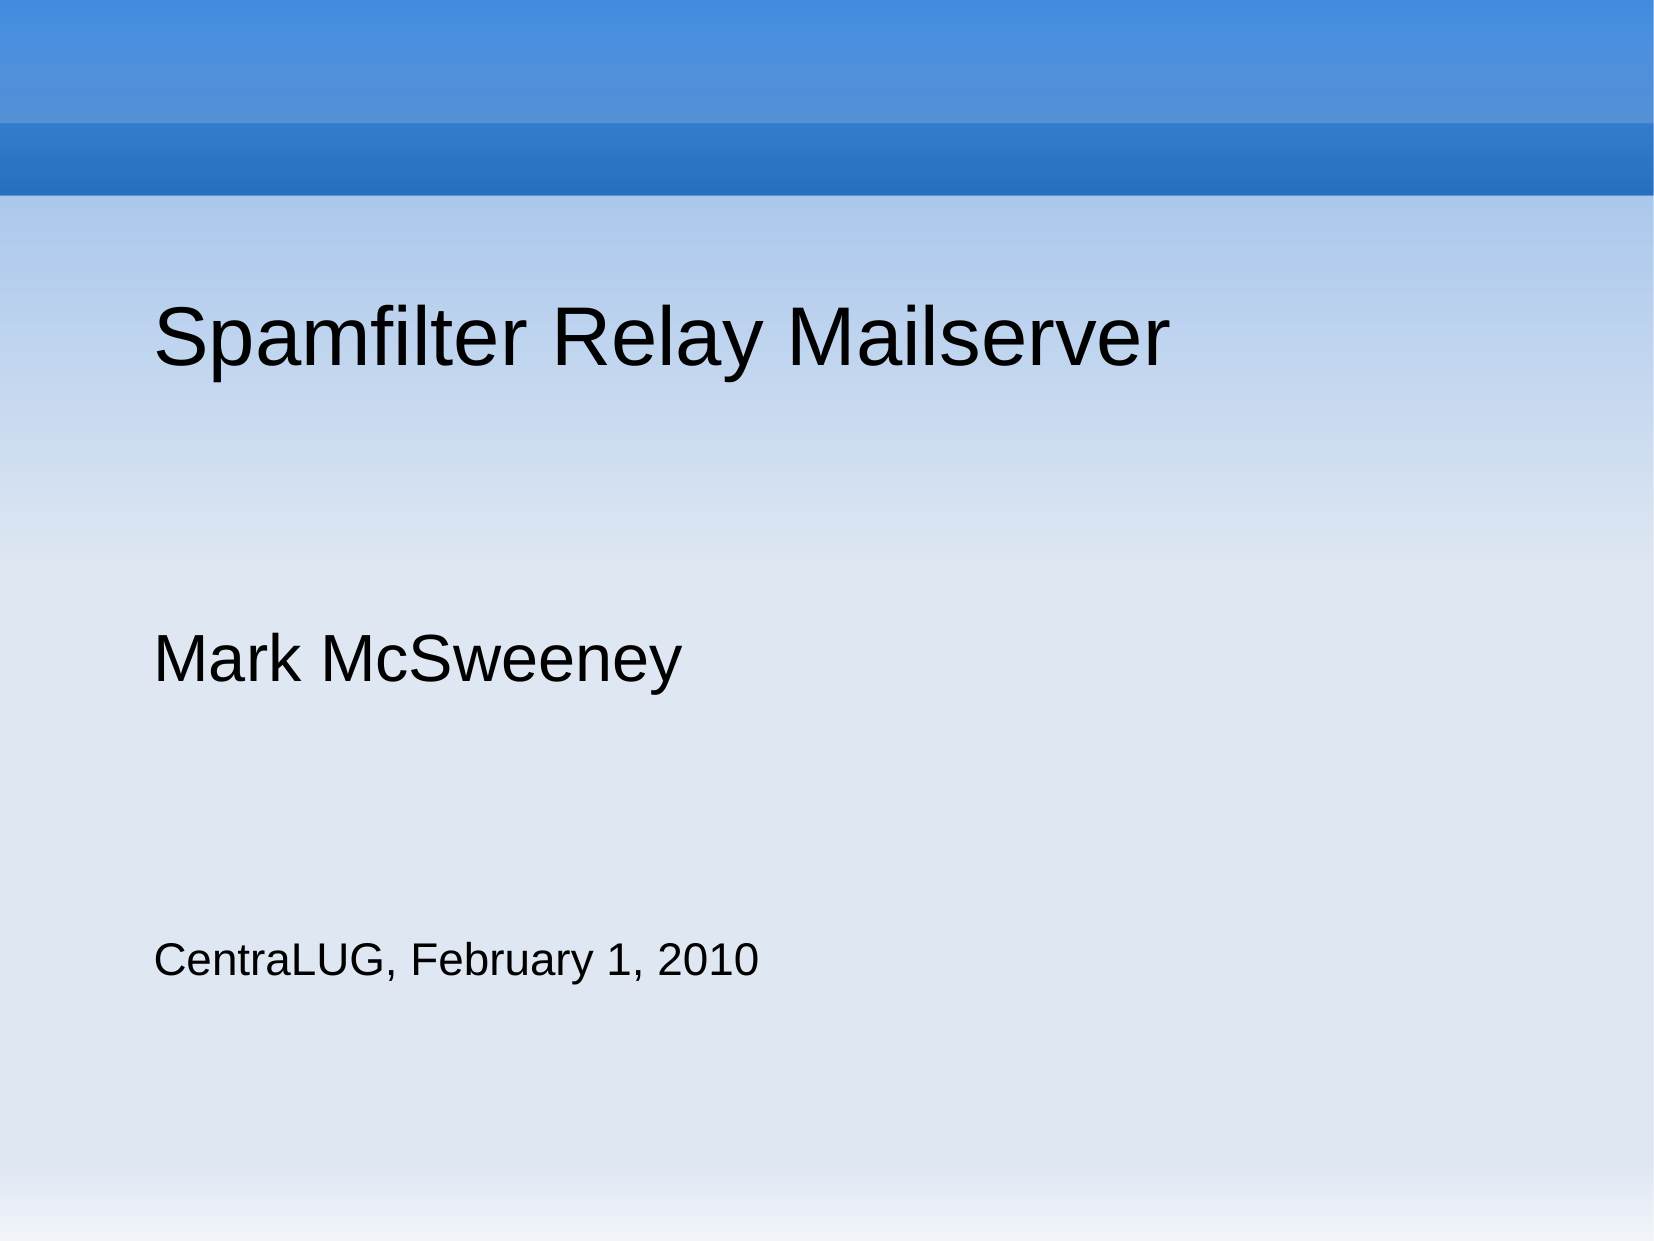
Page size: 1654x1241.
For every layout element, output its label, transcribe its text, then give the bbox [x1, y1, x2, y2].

list Spamfilter Relay Mailserver Mark McSweeney CentraLUG, February 1, 2010 [82, 290, 1571, 1143]
picture [0, 0, 1654, 1241]
